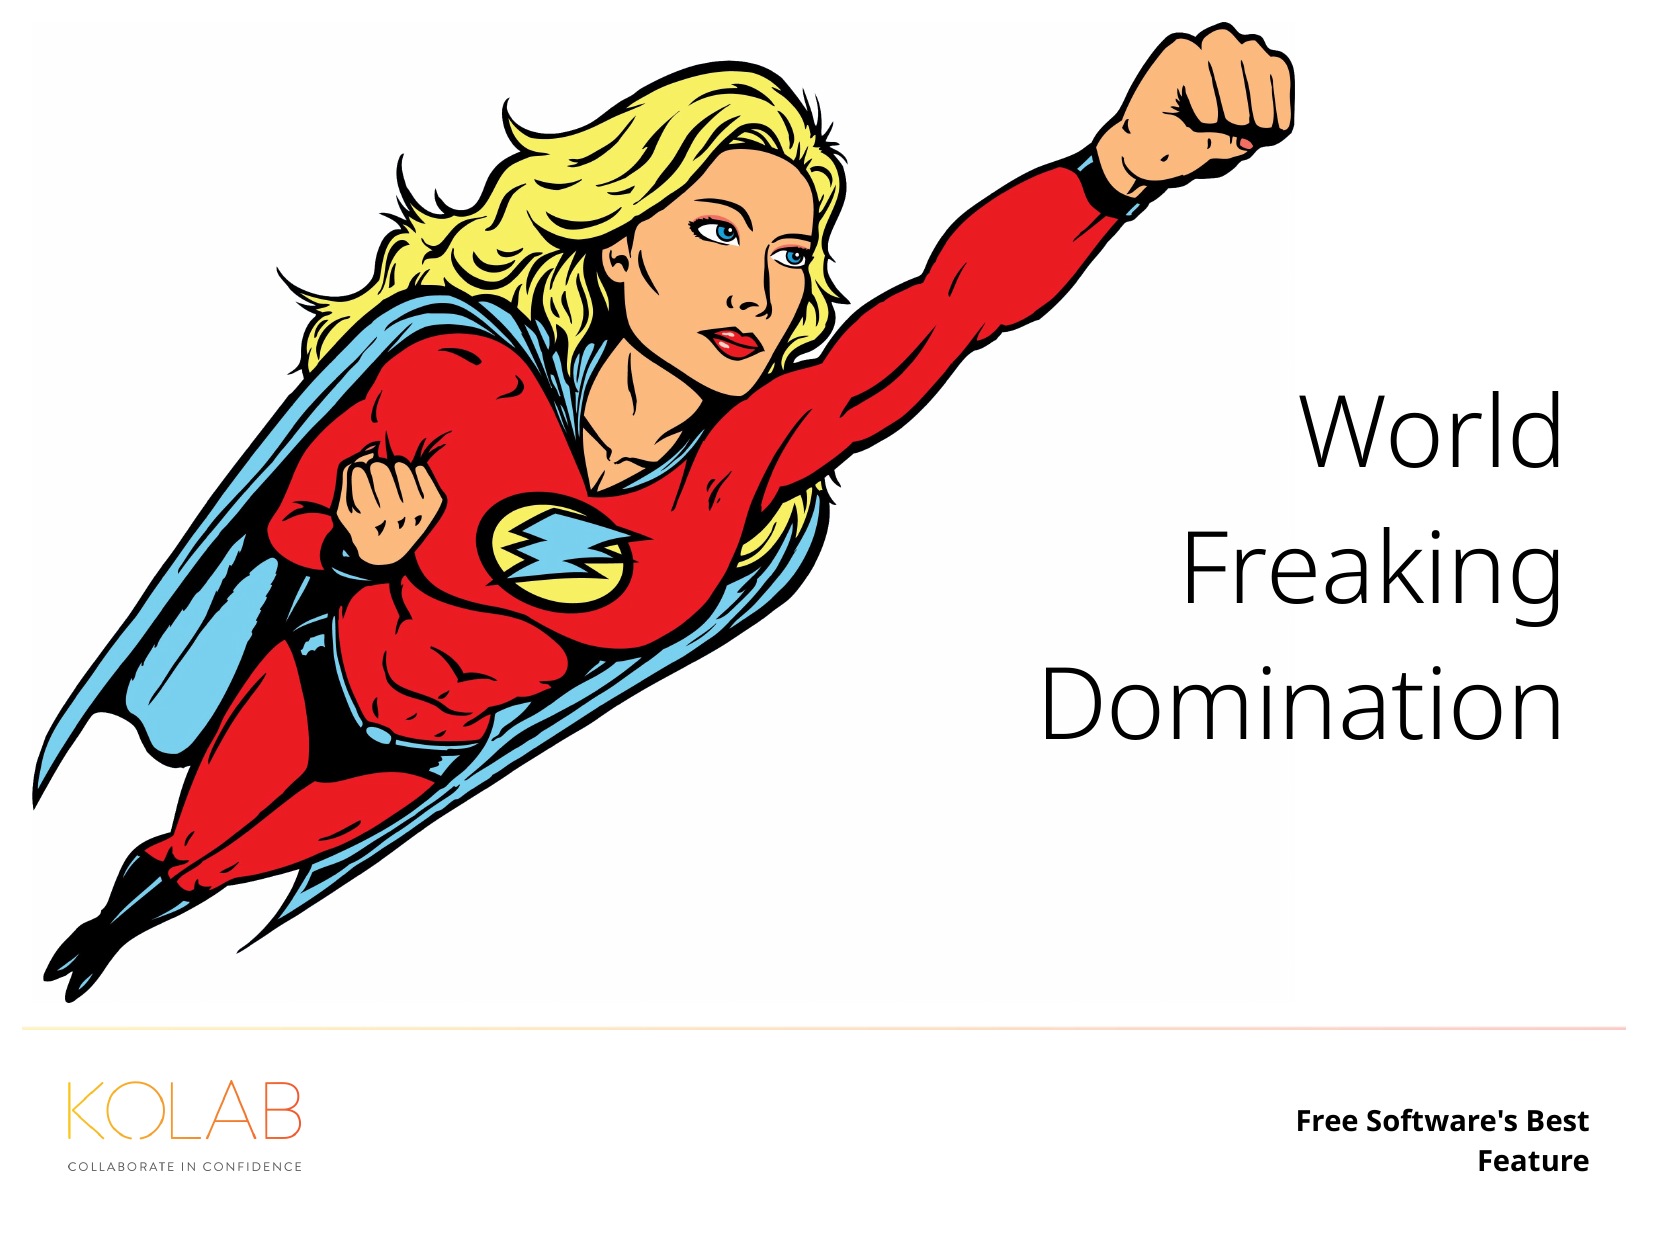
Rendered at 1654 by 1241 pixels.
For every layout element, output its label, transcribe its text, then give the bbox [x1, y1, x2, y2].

picture [68, 1080, 301, 1171]
title World Freaking Domination [79, 390, 1568, 740]
picture [32, 22, 1295, 1003]
picture [22, 1023, 1626, 1030]
